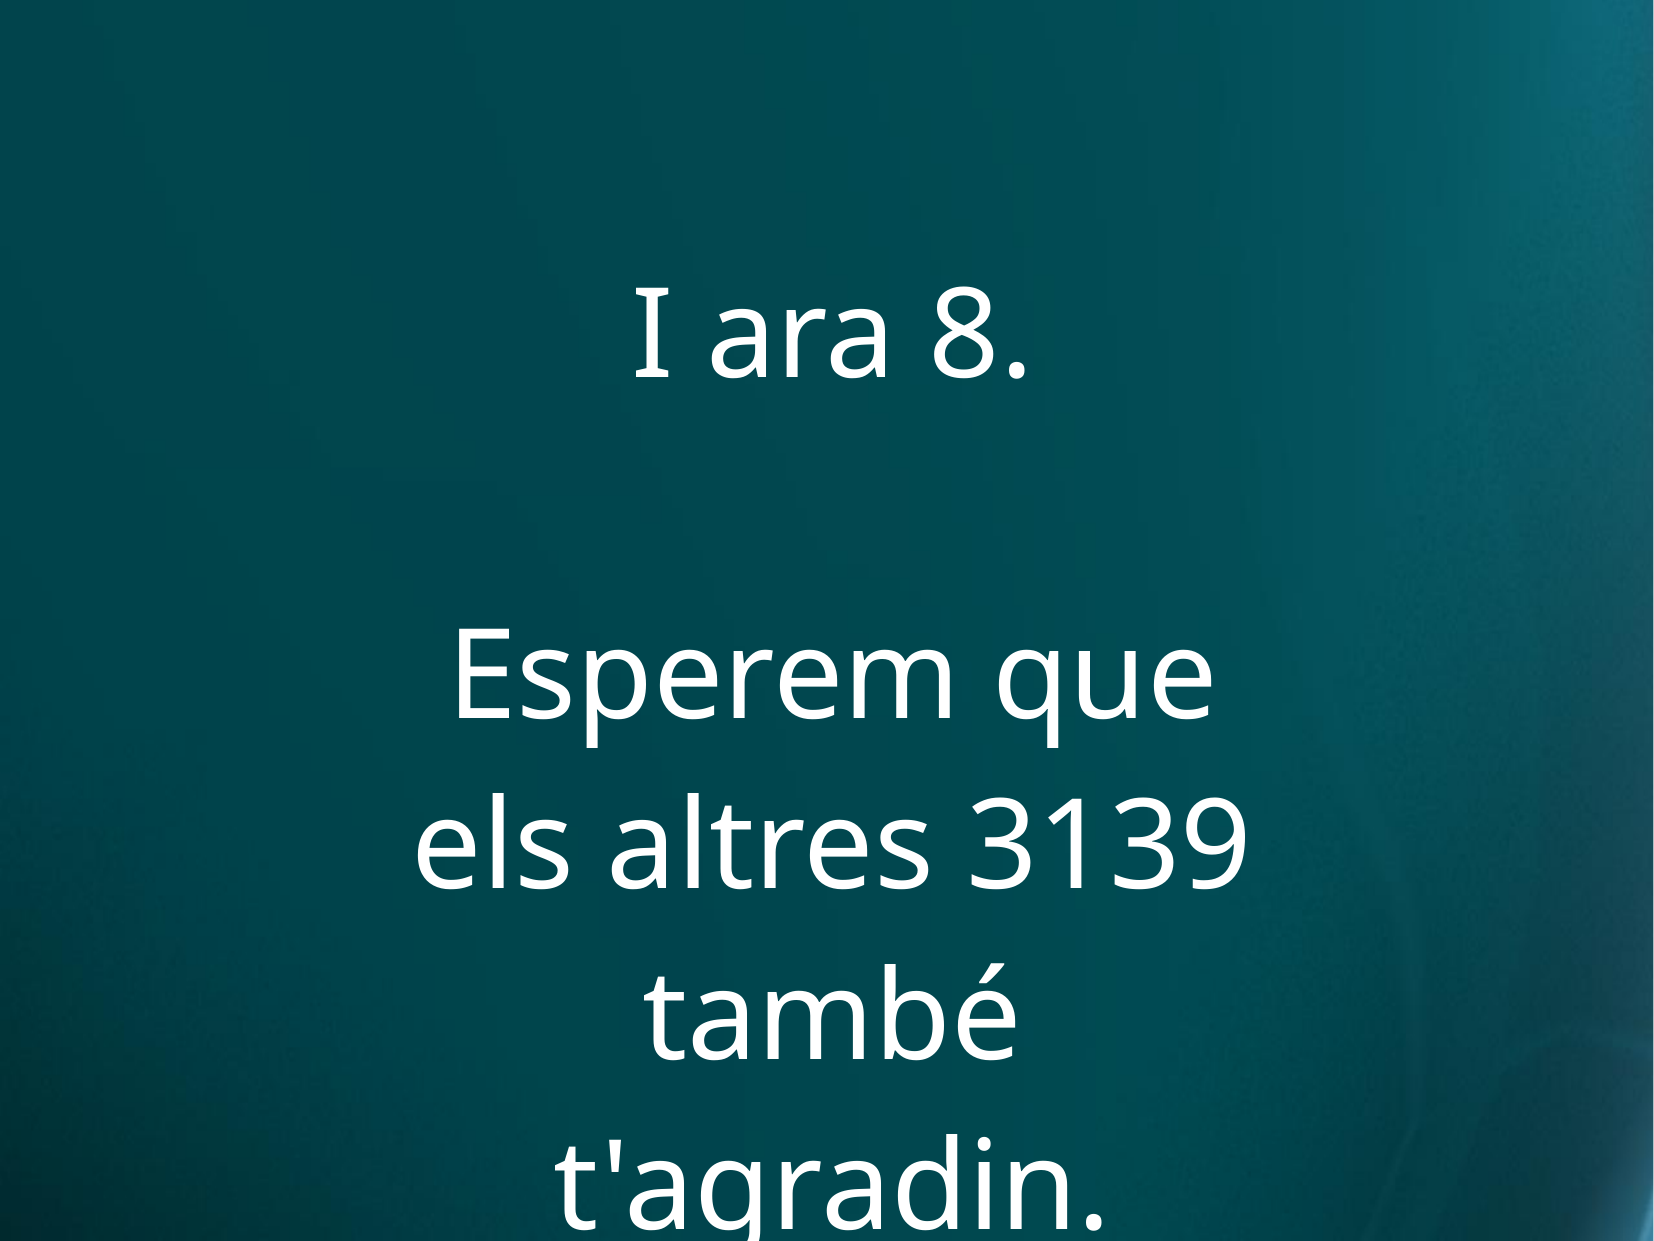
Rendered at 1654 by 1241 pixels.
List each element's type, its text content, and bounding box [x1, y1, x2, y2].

text_box I ara 8. Esperem que els altres 3139 també t'agradin. [354, 236, 1311, 1241]
picture [0, 0, 1654, 1241]
